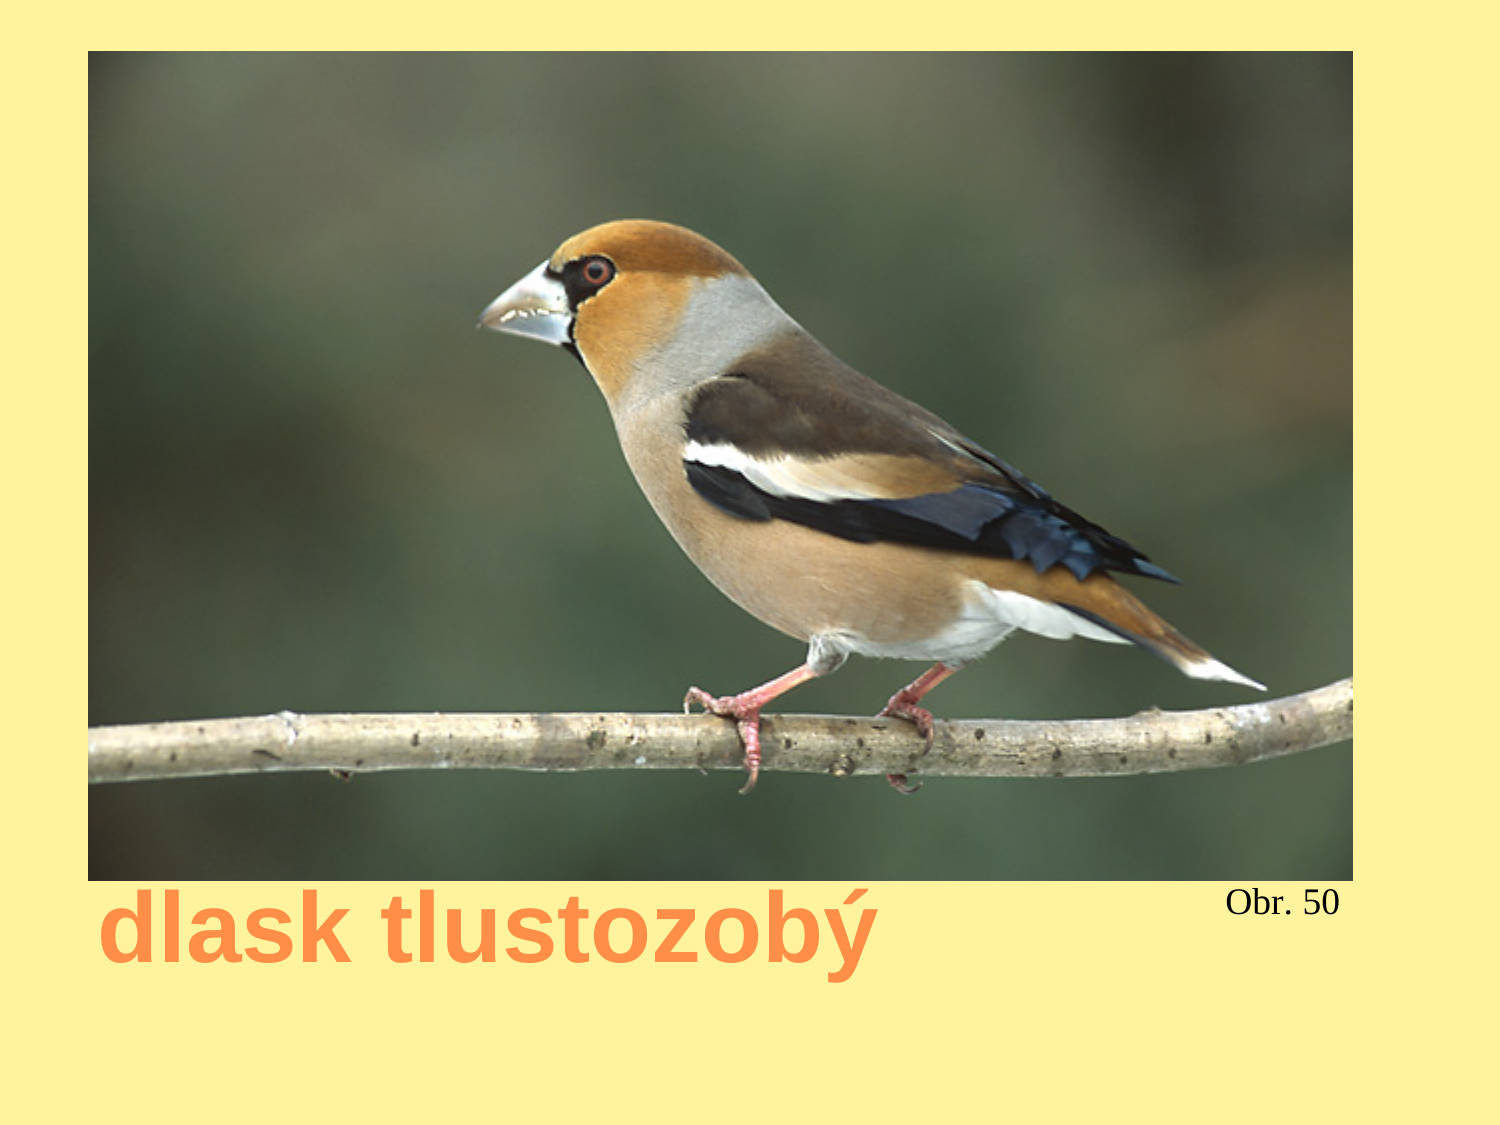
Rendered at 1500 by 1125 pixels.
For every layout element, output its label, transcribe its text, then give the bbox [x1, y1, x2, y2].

title dlask tlustozobý [82, 817, 1426, 991]
text_box Obr. 50 [1210, 869, 1365, 930]
picture [88, 51, 1353, 881]
